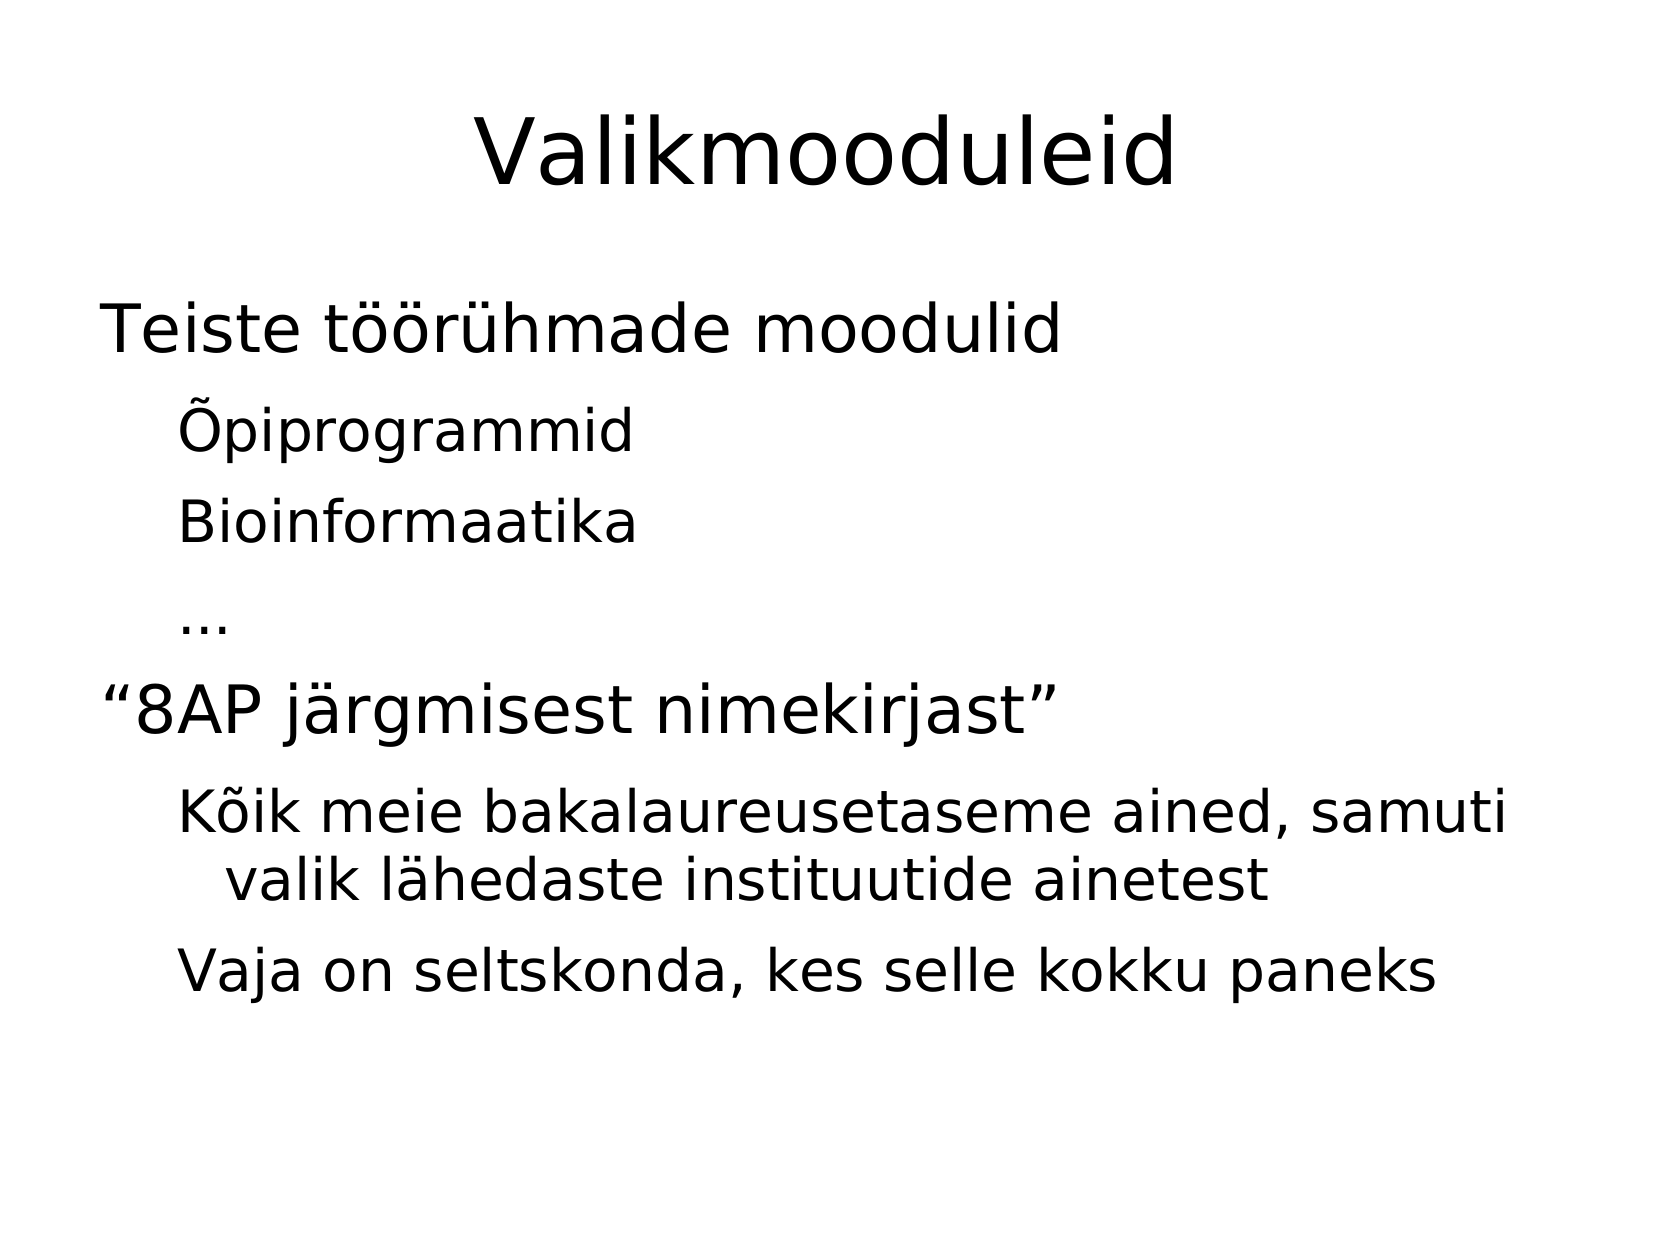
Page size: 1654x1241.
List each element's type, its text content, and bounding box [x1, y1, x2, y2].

title Valikmooduleid [82, 49, 1571, 257]
list Teiste töörühmade moodulid Õpiprogrammid Bioinformaatika ... “8AP järgmisest nimekirjast” Kõik meie bakalaureusetaseme ained, samuti valik lähedaste instituutide ainetest Vaja on seltskonda, kes selle kokku paneks [82, 290, 1571, 1109]
